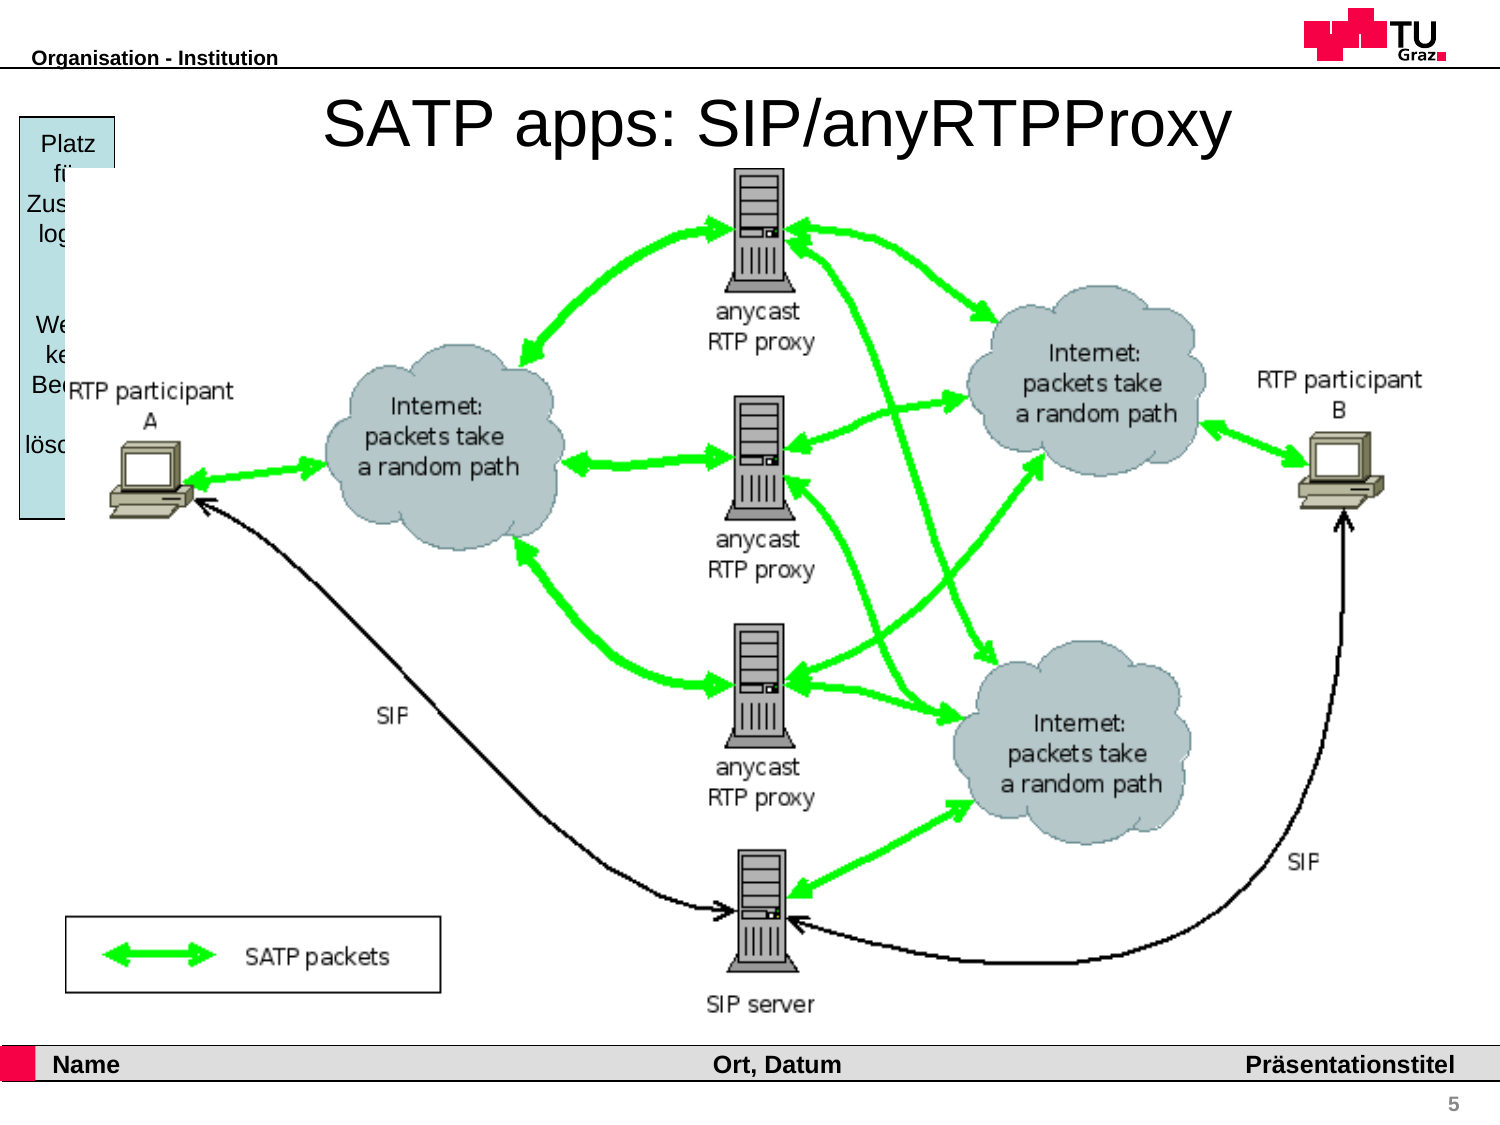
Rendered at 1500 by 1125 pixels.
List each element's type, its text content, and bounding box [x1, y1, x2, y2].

picture [65, 168, 1426, 1032]
title SATP apps: SIP/anyRTPProxy [150, 75, 1426, 168]
